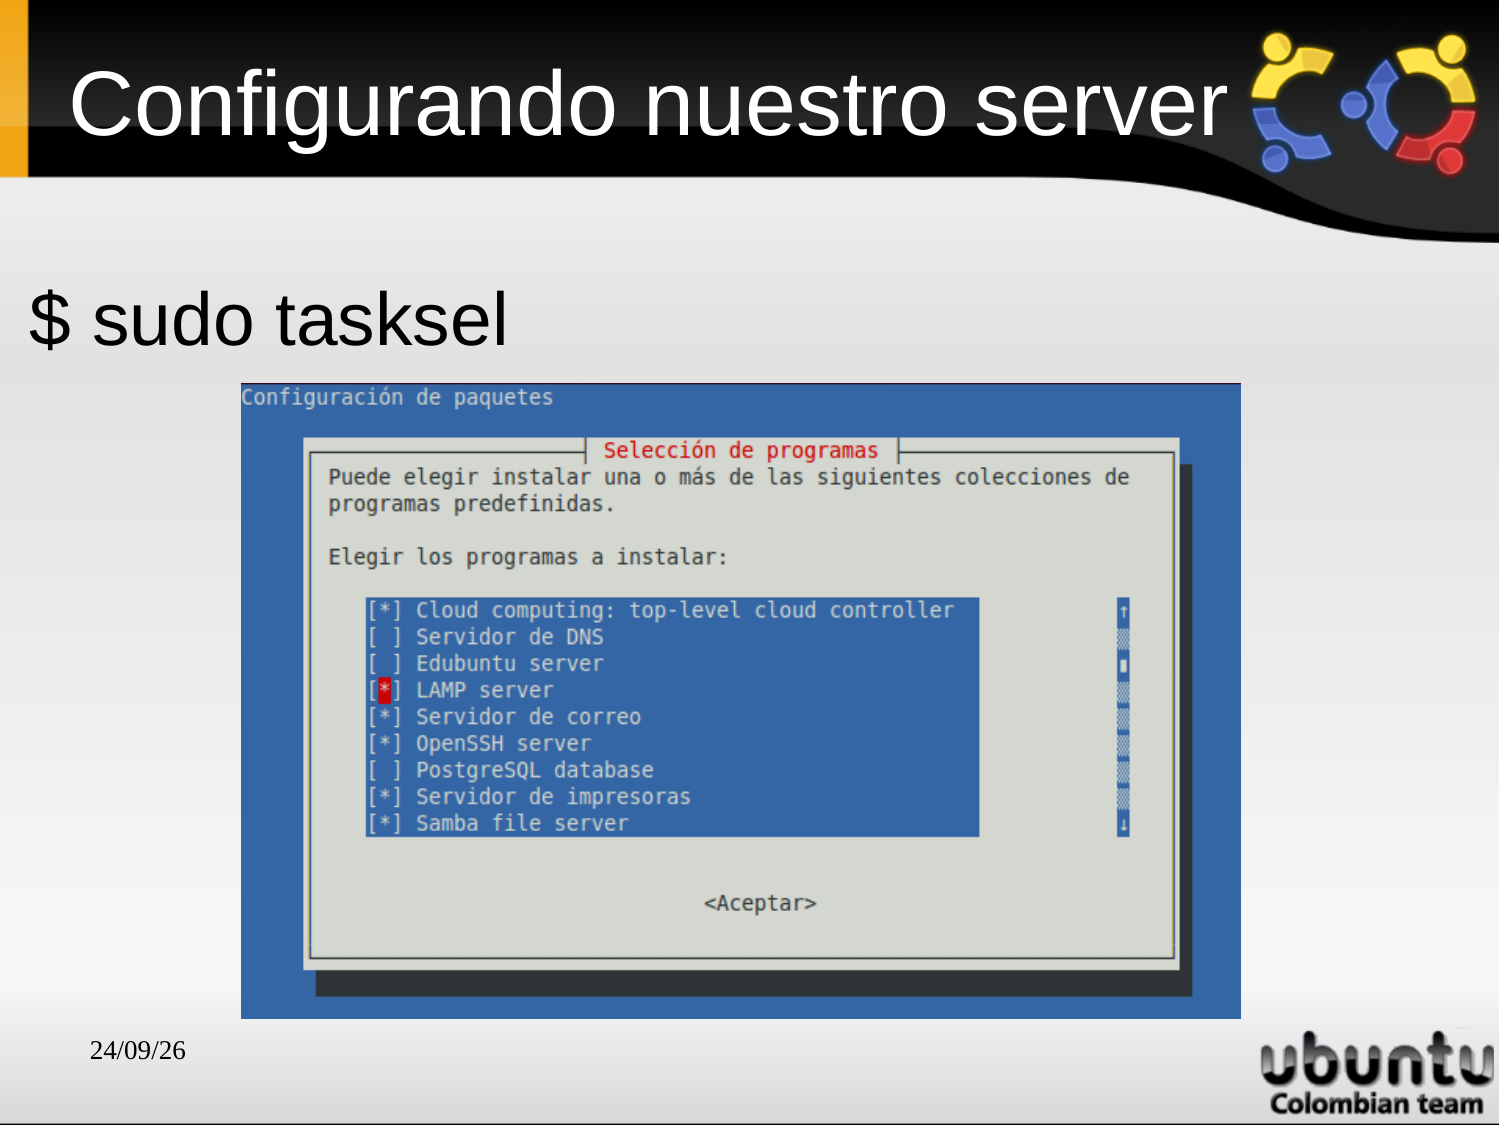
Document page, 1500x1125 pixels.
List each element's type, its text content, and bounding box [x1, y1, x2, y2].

title Configurando nuestro server [59, 29, 1241, 178]
picture [0, 0, 1499, 1125]
title $ sudo tasksel [29, 206, 1305, 434]
